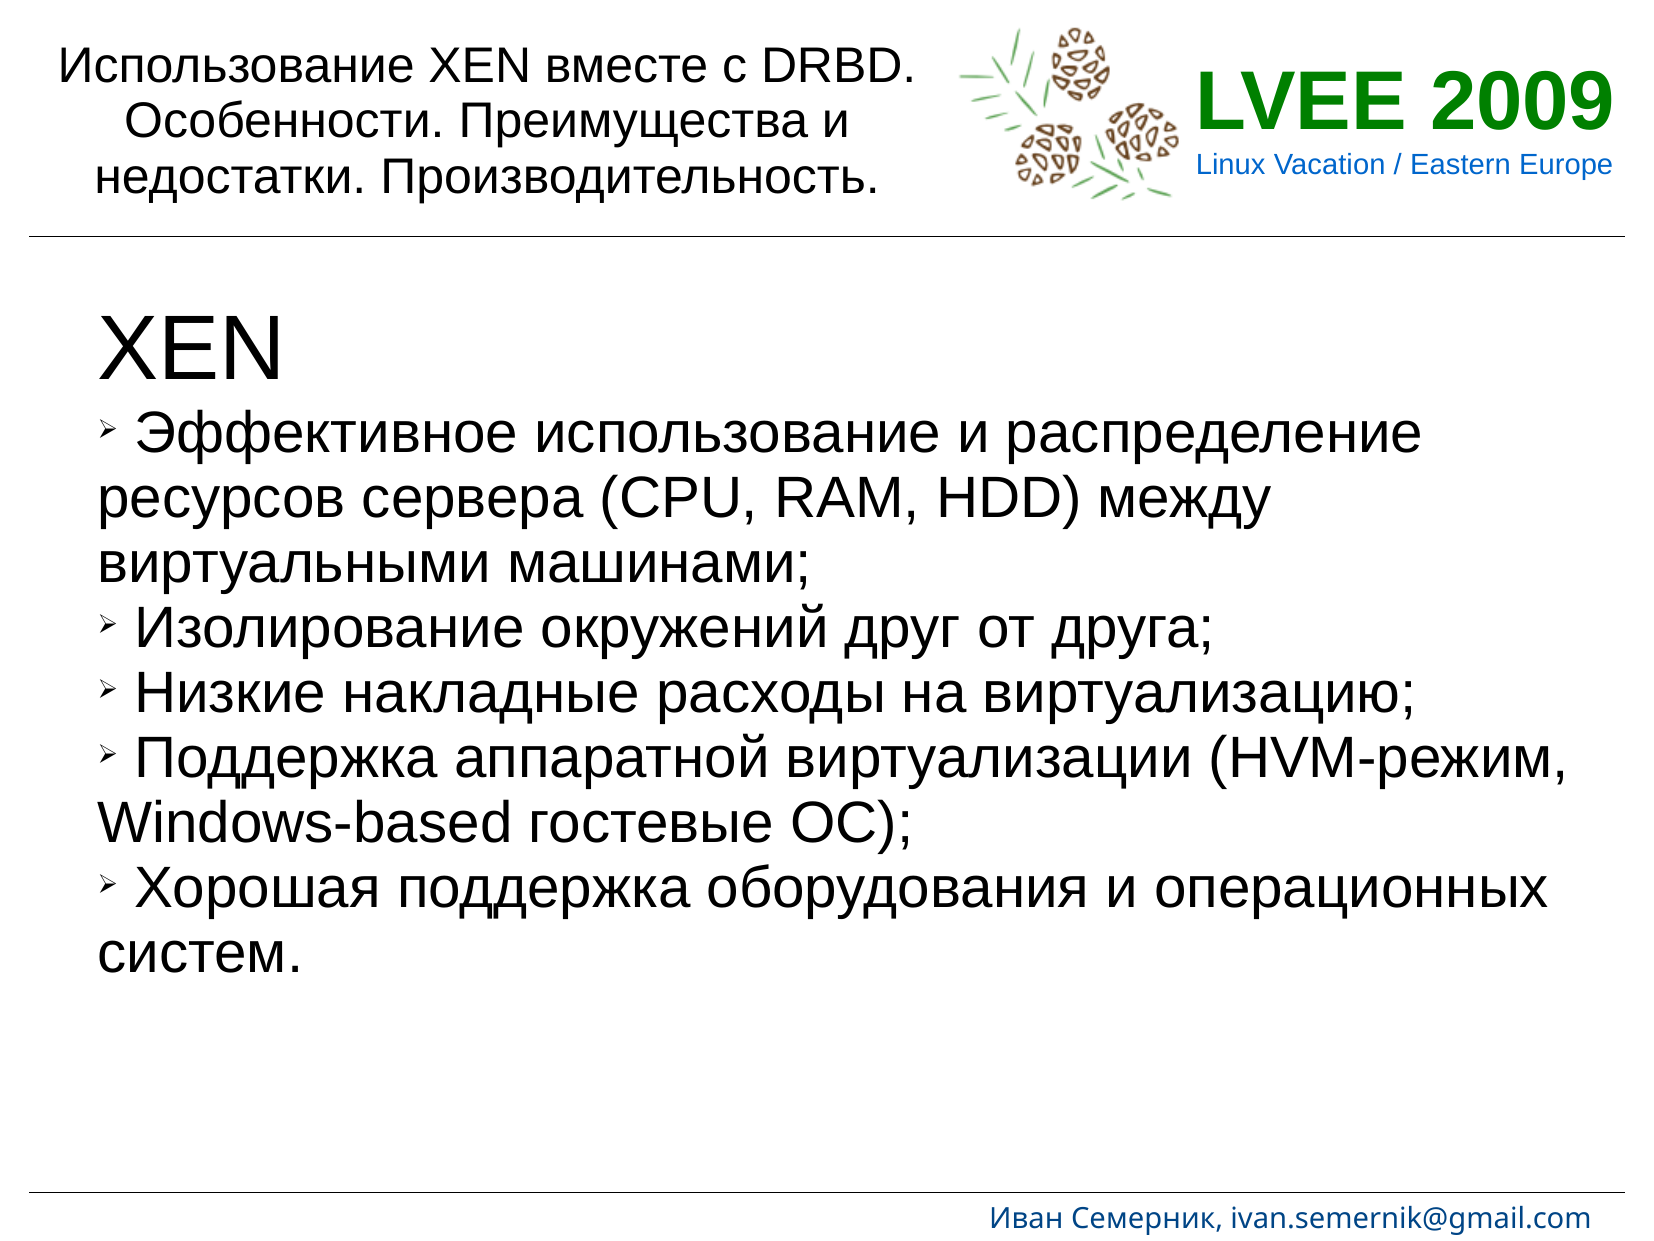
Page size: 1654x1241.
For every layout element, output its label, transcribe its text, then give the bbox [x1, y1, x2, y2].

text_box Иван Семерник, ivan.semernik@gmail.com [974, 1189, 1654, 1241]
text_box Использование XEN вместе с DRBD. Особенности. Преимущества и недостатки. Производительность. [0, 29, 975, 212]
text_box LVEE 2009 Linux Vacation / Eastern Europe [1181, 47, 1654, 188]
picture [953, 11, 1182, 207]
text_box XEN Эффективное использование и распределение ресурсов сервера (CPU, RAM, HDD) между виртуальными машинами; Изолирование окружений друг от друга; Низкие накладные расходы на виртуализацию; Поддержка аппаратной виртуализации (HVM-режим, Windows-based гостевые ОС); Хорошая поддержка оборудования и операционных систем. [82, 289, 1625, 992]
